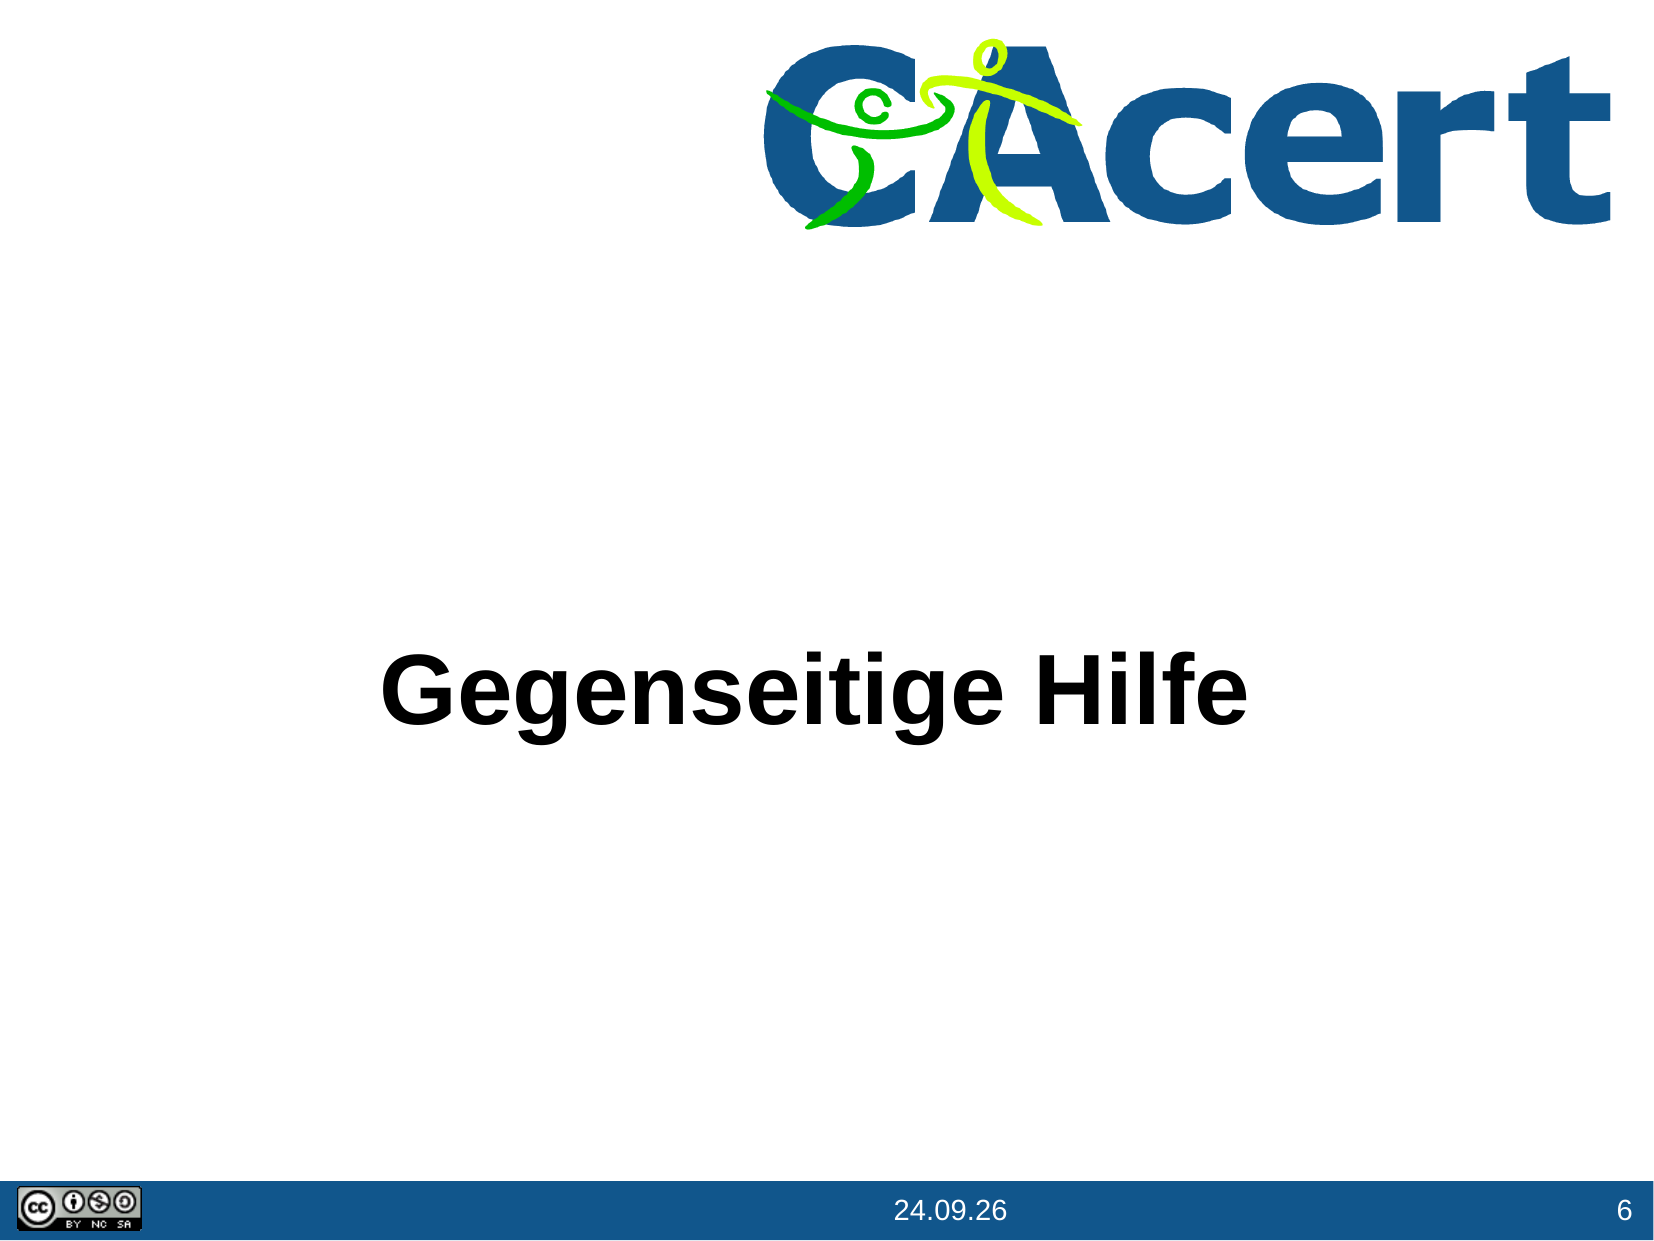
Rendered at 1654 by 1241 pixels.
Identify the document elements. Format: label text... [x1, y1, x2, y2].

title Gegenseitige Hilfe [70, 265, 1560, 1115]
picture [761, 35, 1613, 231]
picture [17, 1186, 142, 1231]
